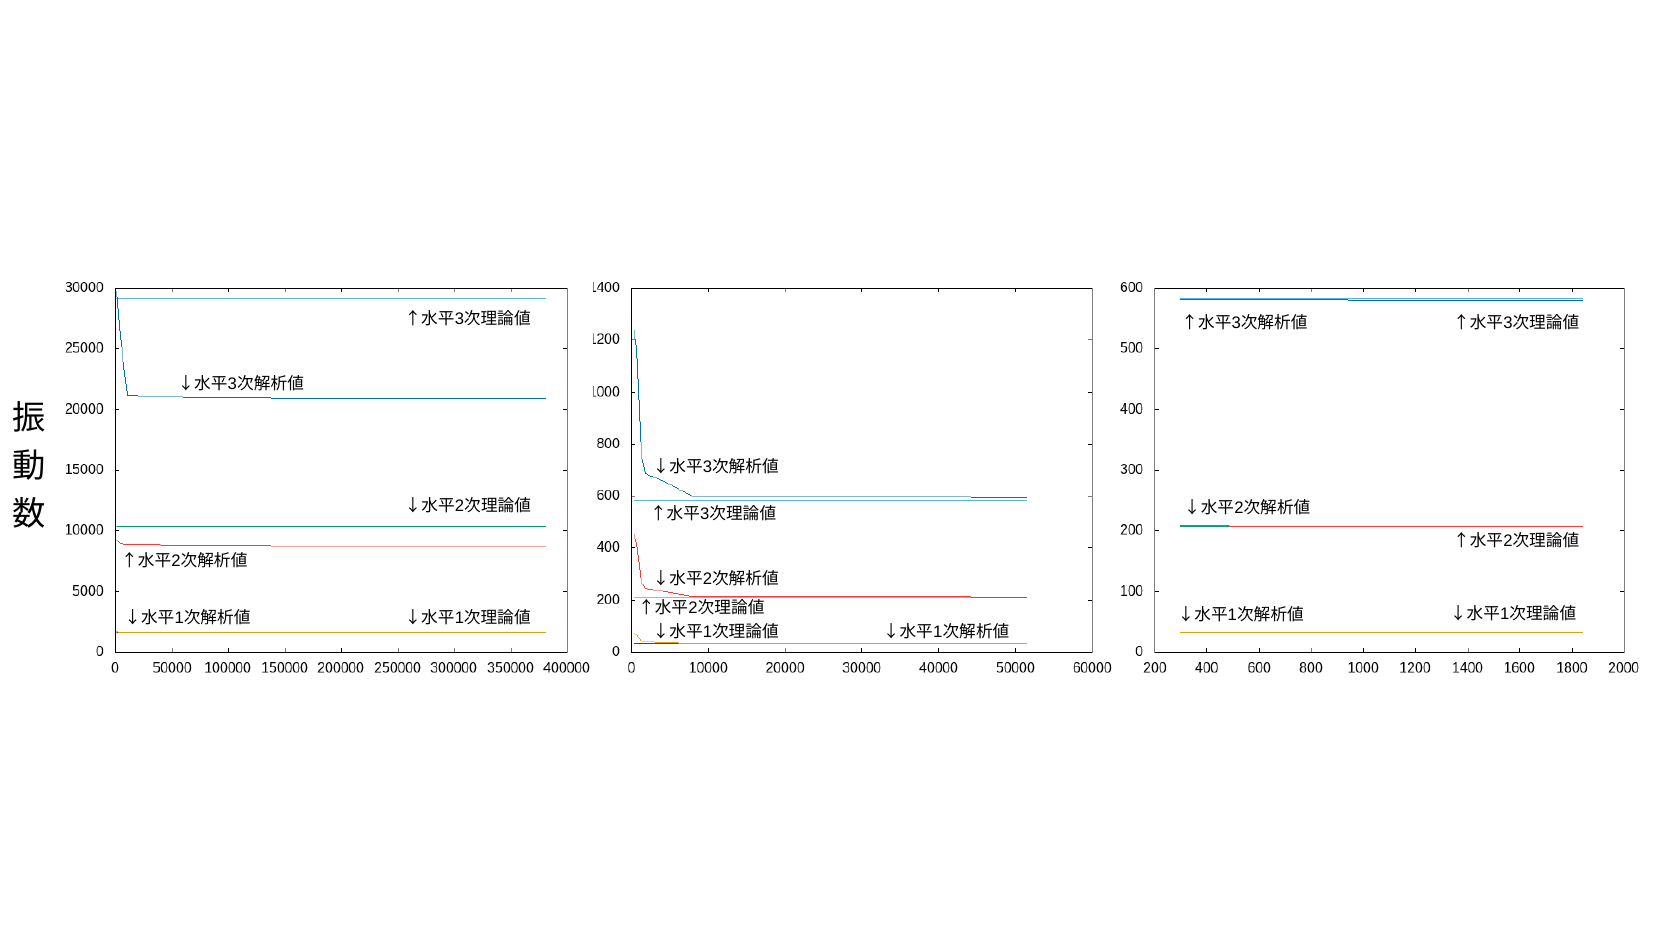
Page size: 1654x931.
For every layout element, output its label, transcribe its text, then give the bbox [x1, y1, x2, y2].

text_box ↓水平1次理論値 [389, 596, 546, 636]
text_box ↑水平2次理論値 [1438, 519, 1595, 559]
text_box ↓水平2次解析値 [637, 557, 794, 597]
text_box ↓水平1次解析値 [868, 610, 1025, 650]
text_box ↑水平2次解析値 [106, 539, 263, 579]
text_box 振 動 数 [0, 383, 61, 543]
text_box ↓水平2次理論値 [389, 484, 547, 524]
text_box ↑水平2次理論値 [623, 586, 780, 626]
text_box ↓水平3次解析値 [162, 362, 319, 402]
text_box ↑水平3次理論値 [1438, 301, 1595, 341]
text_box ↓水平1次解析値 [1162, 593, 1319, 633]
text_box ↑水平3次理論値 [389, 297, 546, 337]
text_box ↓水平1次理論値 [1435, 592, 1592, 632]
text_box ↓水平2次解析値 [1169, 486, 1326, 526]
picture [41, 271, 1650, 686]
text_box ↓水平1次解析値 [109, 596, 266, 636]
text_box ↓水平3次解析値 [637, 445, 794, 485]
text_box ↓水平1次理論値 [637, 610, 794, 650]
text_box ↑水平3次解析値 [1166, 301, 1323, 341]
text_box ↑水平3次理論値 [635, 492, 792, 532]
